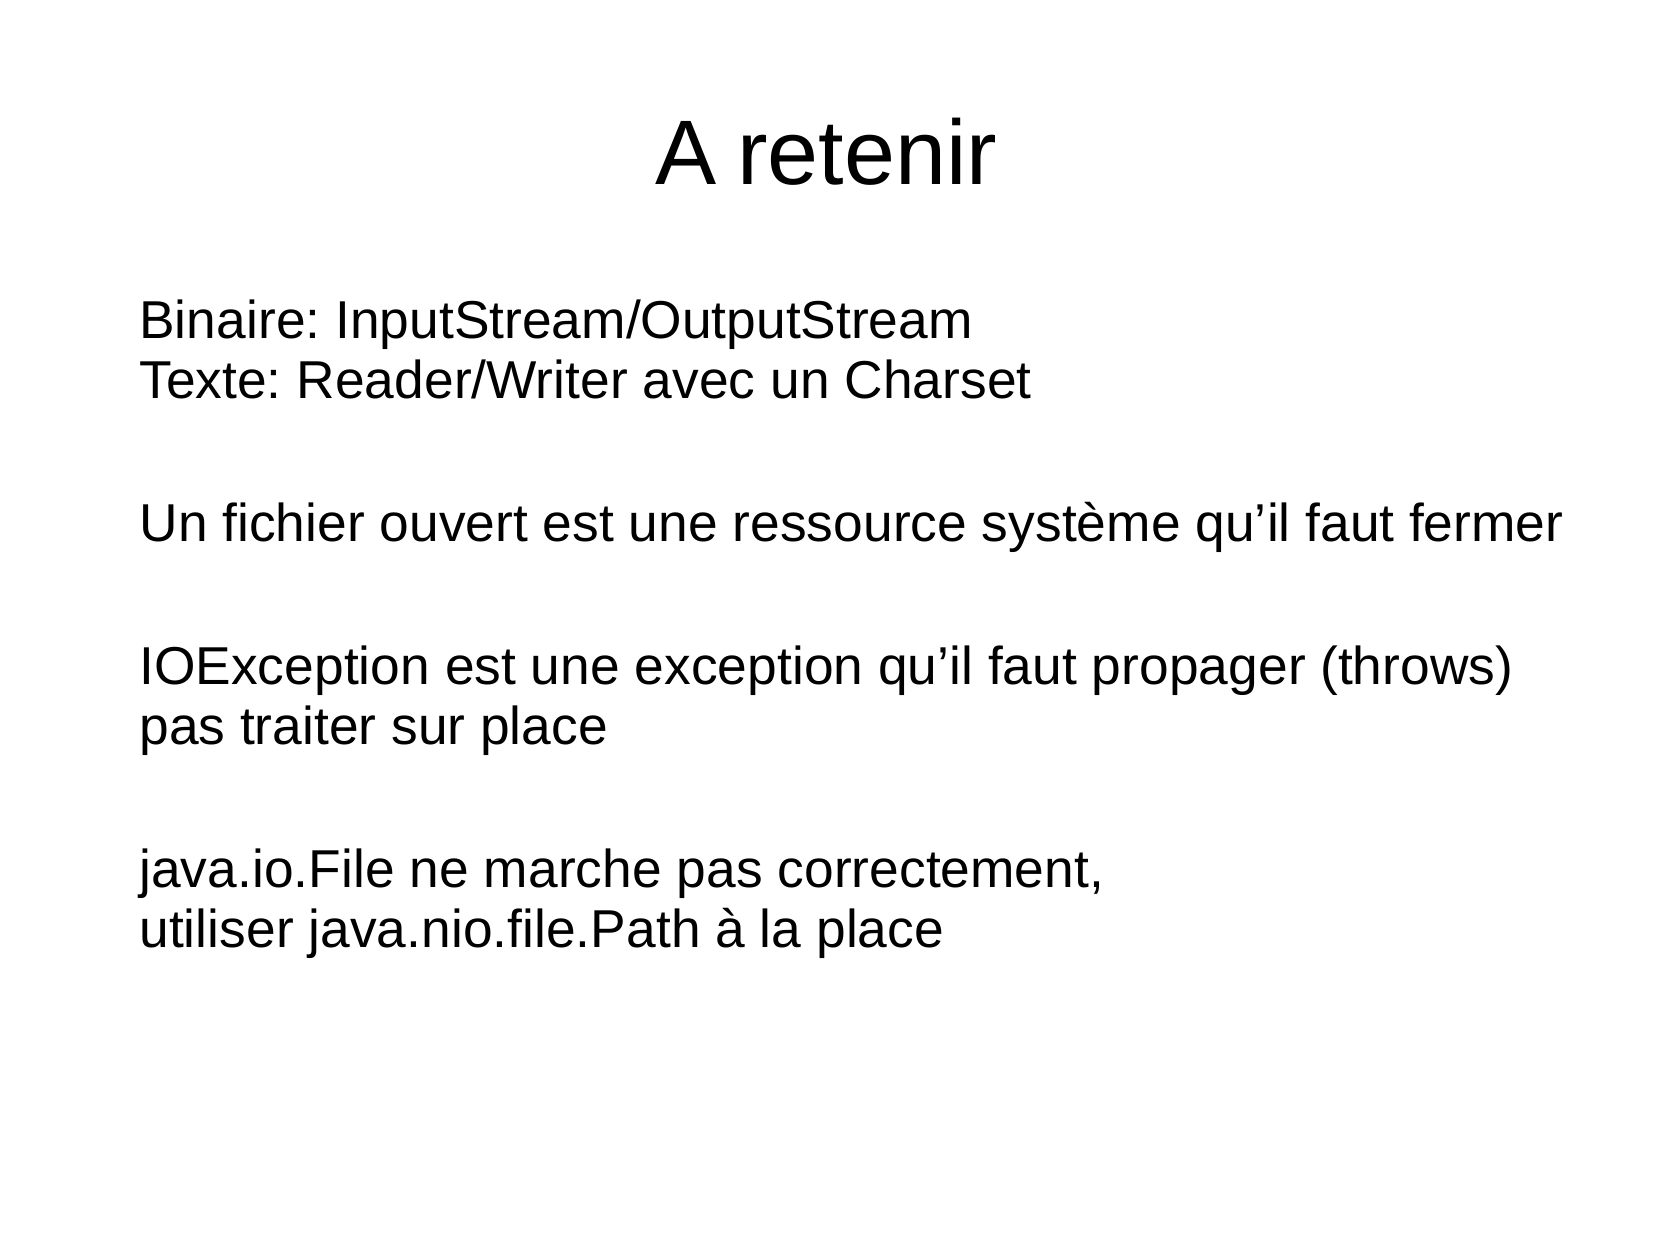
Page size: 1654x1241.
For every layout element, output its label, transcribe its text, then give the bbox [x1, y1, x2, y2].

list Binaire: InputStream/OutputStream Texte: Reader/Writer avec un Charset Un fichier ouvert est une ressource système qu’il faut fermer IOException est une exception qu’il faut propager (throws) pas traiter sur place java.io.File ne marche pas correctement, utiliser java.nio.file.Path à la place [82, 290, 1571, 1010]
title A retenir [82, 49, 1571, 257]
